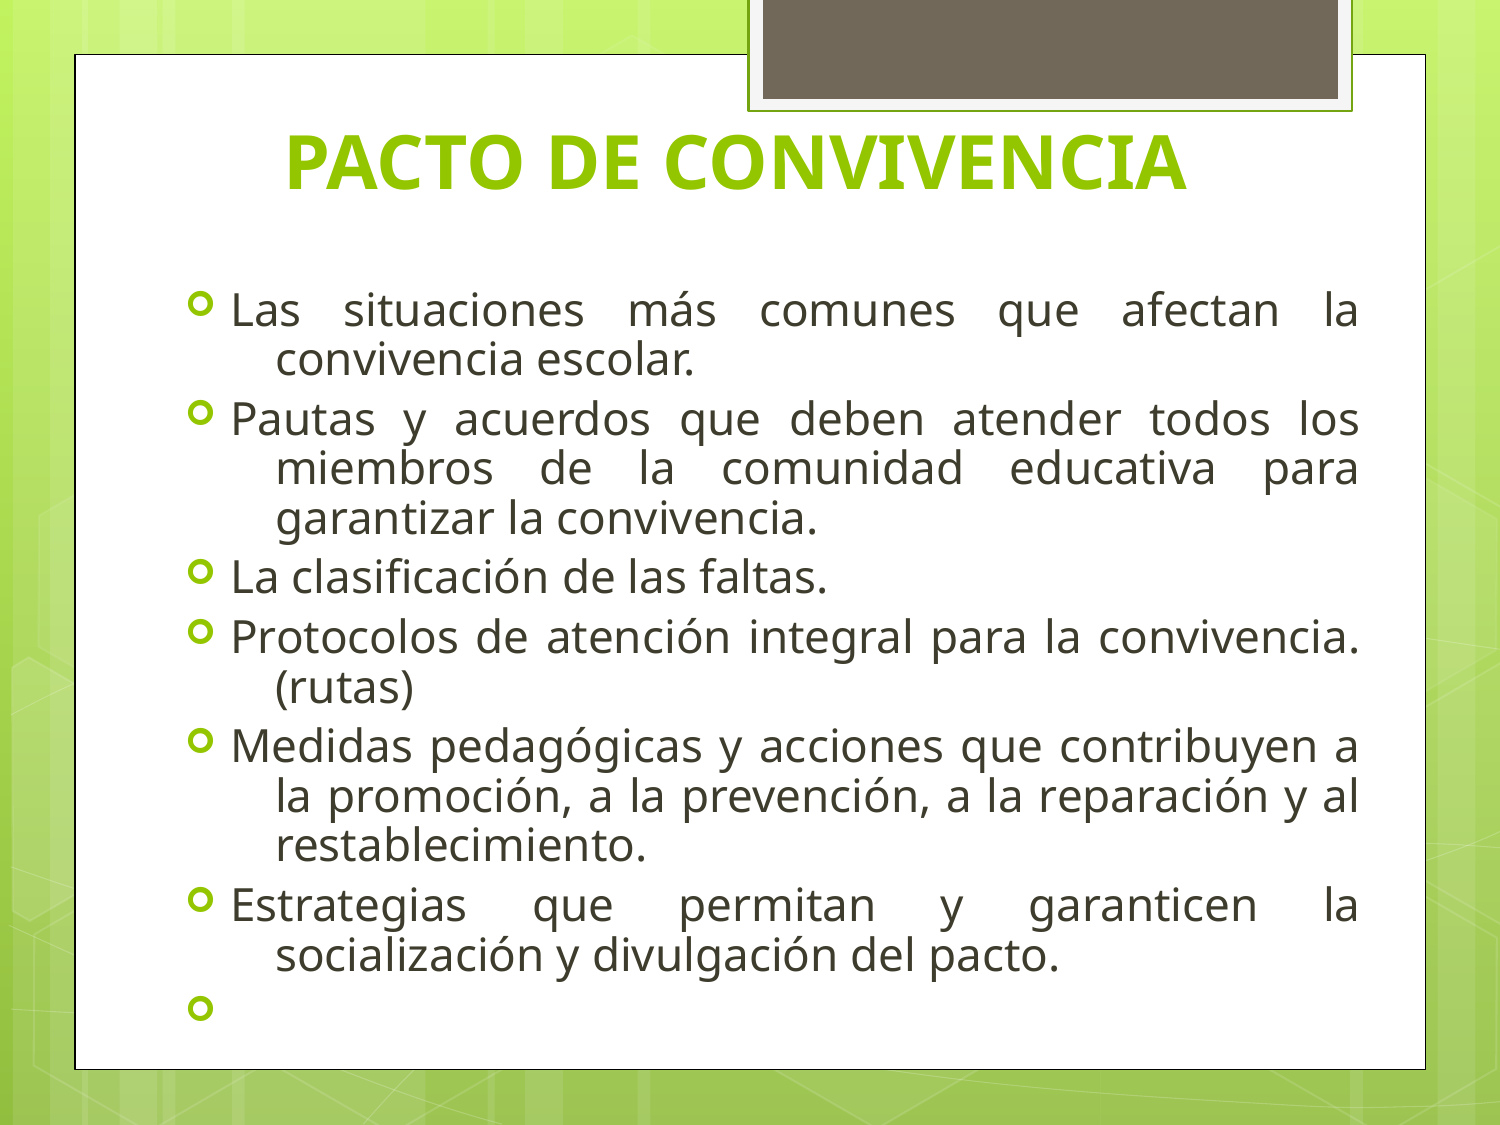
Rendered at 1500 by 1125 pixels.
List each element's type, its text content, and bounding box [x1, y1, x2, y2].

title PACTO DE CONVIVENCIA [159, 101, 1312, 213]
list Las situaciones más comunes que afectan la convivencia escolar. Pautas y acuerdos que deben atender todos los miembros de la comunidad educativa para garantizar la convivencia. La clasificación de las faltas. Protocolos de atención integral para la convivencia. (rutas) Medidas pedagógicas y acciones que contribuyen a la promoción, a la prevención, a la reparación y al restablecimiento. Estrategias que permitan y garanticen la socialización y divulgación del pacto. [147, 278, 1377, 1047]
